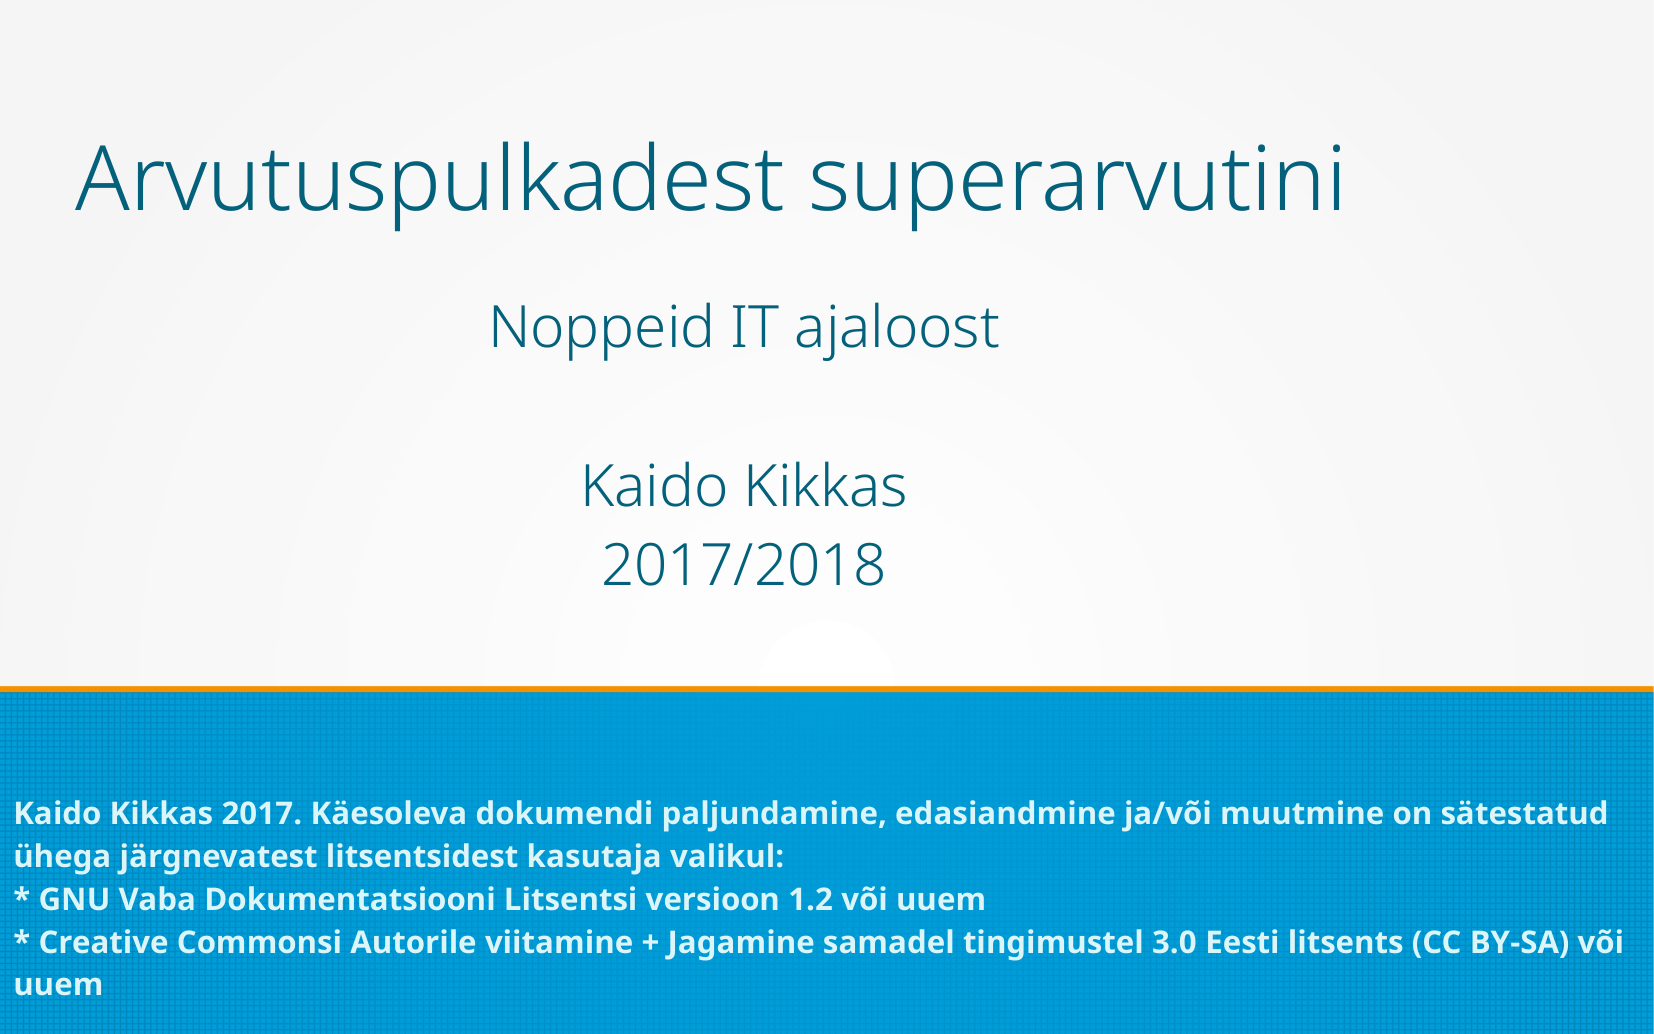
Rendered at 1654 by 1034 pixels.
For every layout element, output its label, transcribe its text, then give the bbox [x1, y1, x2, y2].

subtitle Kaido Kikkas 2017. Käesoleva dokumendi paljundamine, edasiandmine ja/või muutmine on sätestatud ühega järgnevatest litsentsidest kasutaja valikul: * GNU Vaba Dokumentatsiooni Litsentsi versioon 1.2 või uuem * Creative Commonsi Autorile viitamine + Jagamine samadel tingimustel 3.0 Eesti litsents (CC BY-SA) või uuem [13, 791, 1630, 1004]
title Noppeid IT ajaloost Kaido Kikkas 2017/2018 [47, 259, 1441, 603]
title Arvutuspulkadest superarvutini [75, 37, 1501, 237]
picture [0, 0, 1654, 692]
